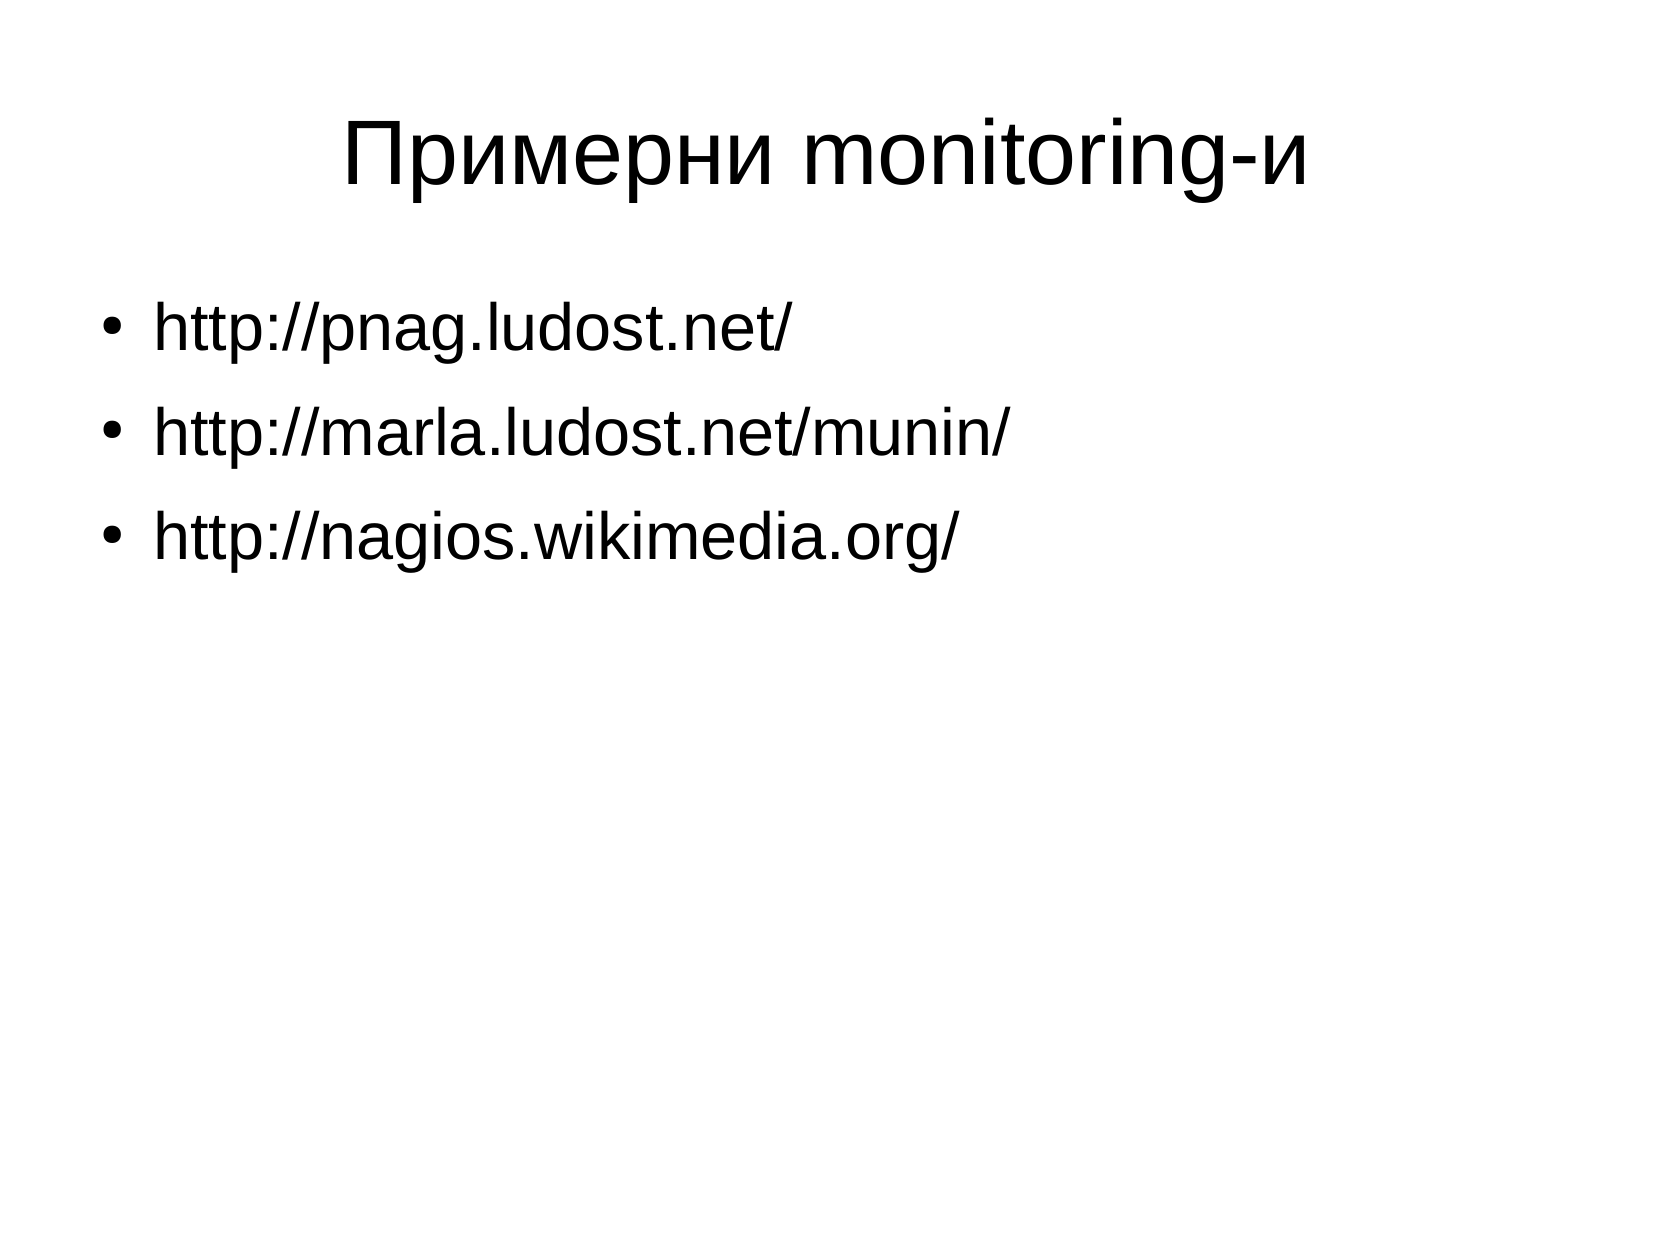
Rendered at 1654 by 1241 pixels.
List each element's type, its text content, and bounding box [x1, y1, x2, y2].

list http://pnag.ludost.net/ http://marla.ludost.net/munin/ http://nagios.wikimedia.org/ [82, 290, 1538, 1010]
title Примерни monitoring-и [82, 49, 1571, 257]
